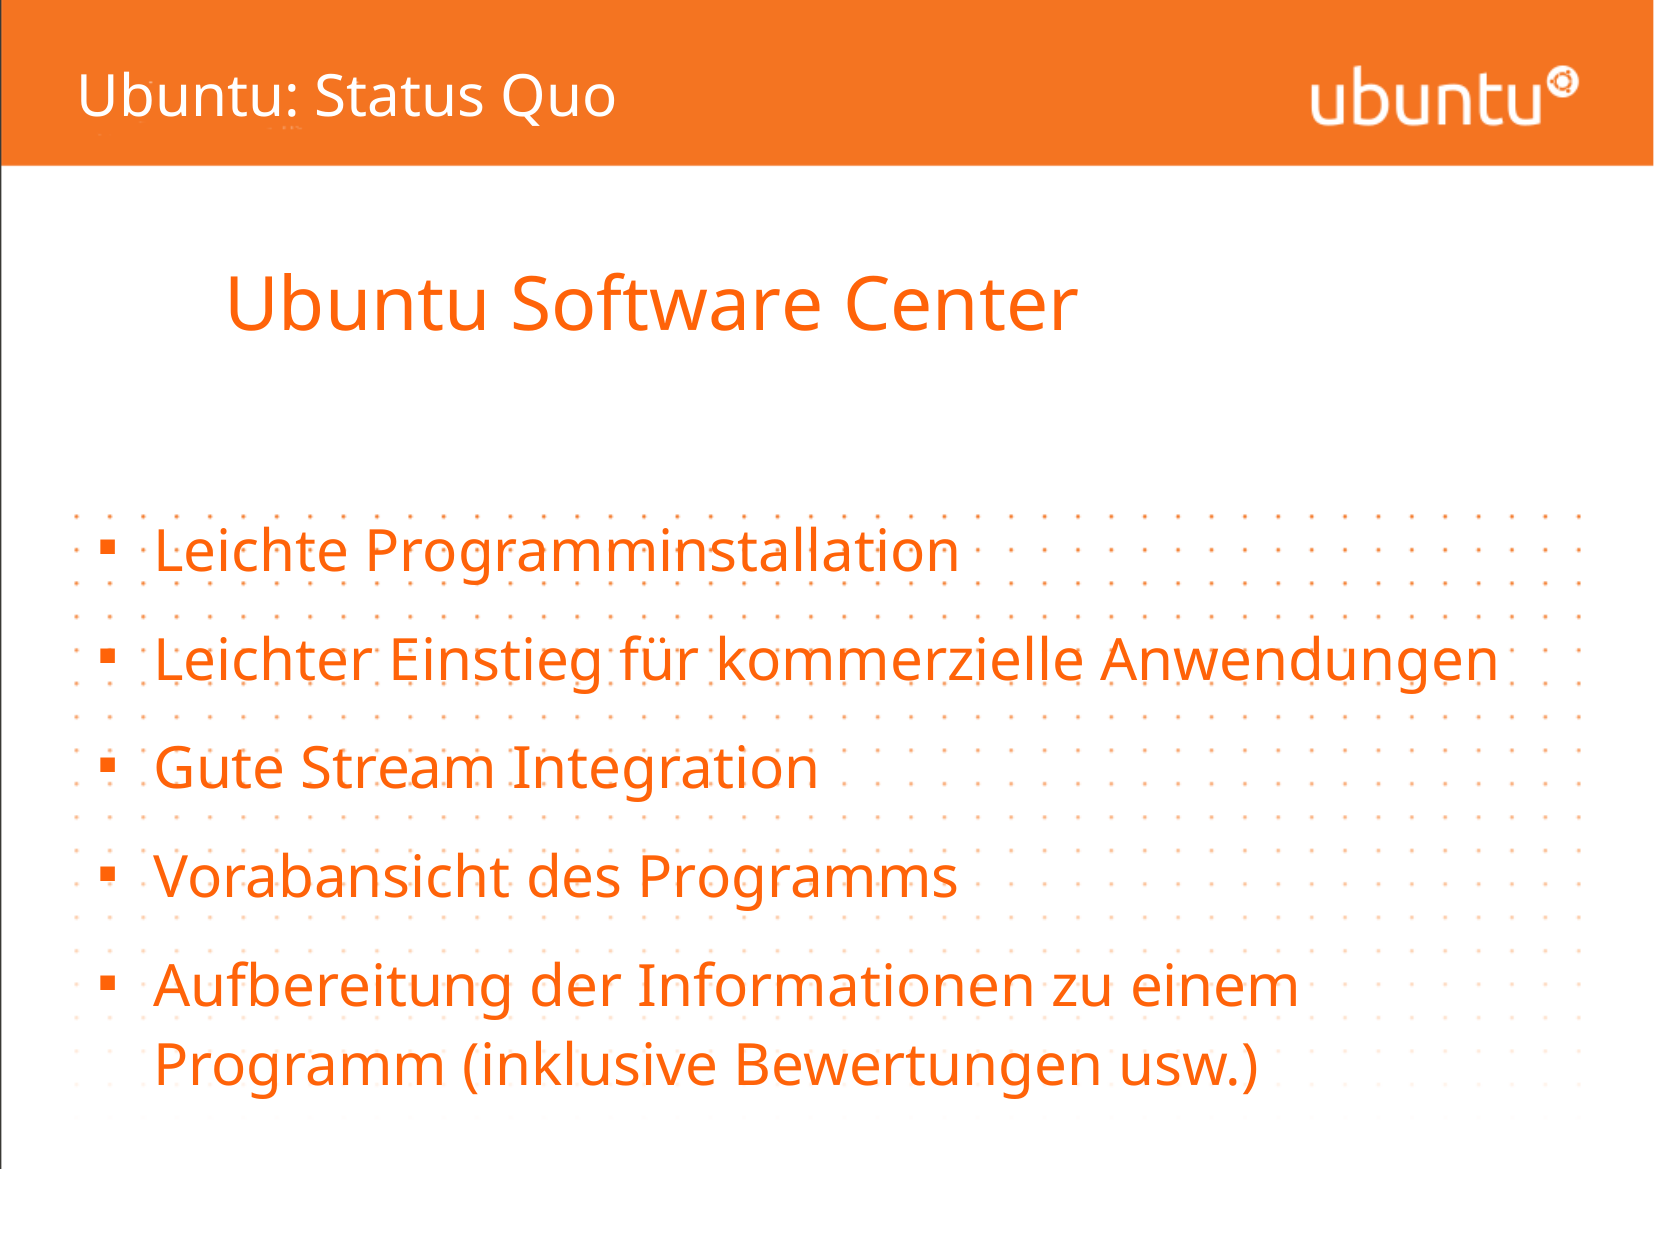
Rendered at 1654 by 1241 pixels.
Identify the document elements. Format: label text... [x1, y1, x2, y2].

text_box Ubuntu Software Center [209, 242, 1480, 400]
list Leichte Programminstallation Leichter Einstieg für kommerzielle Anwendungen Gute Stream Integration Vorabansicht des Programms Aufbereitung der Informationen zu einem Programm (inklusive Bewertungen usw.) [82, 400, 1577, 1109]
title Ubuntu: Status Quo [76, 29, 1565, 158]
picture [0, 0, 1654, 1169]
